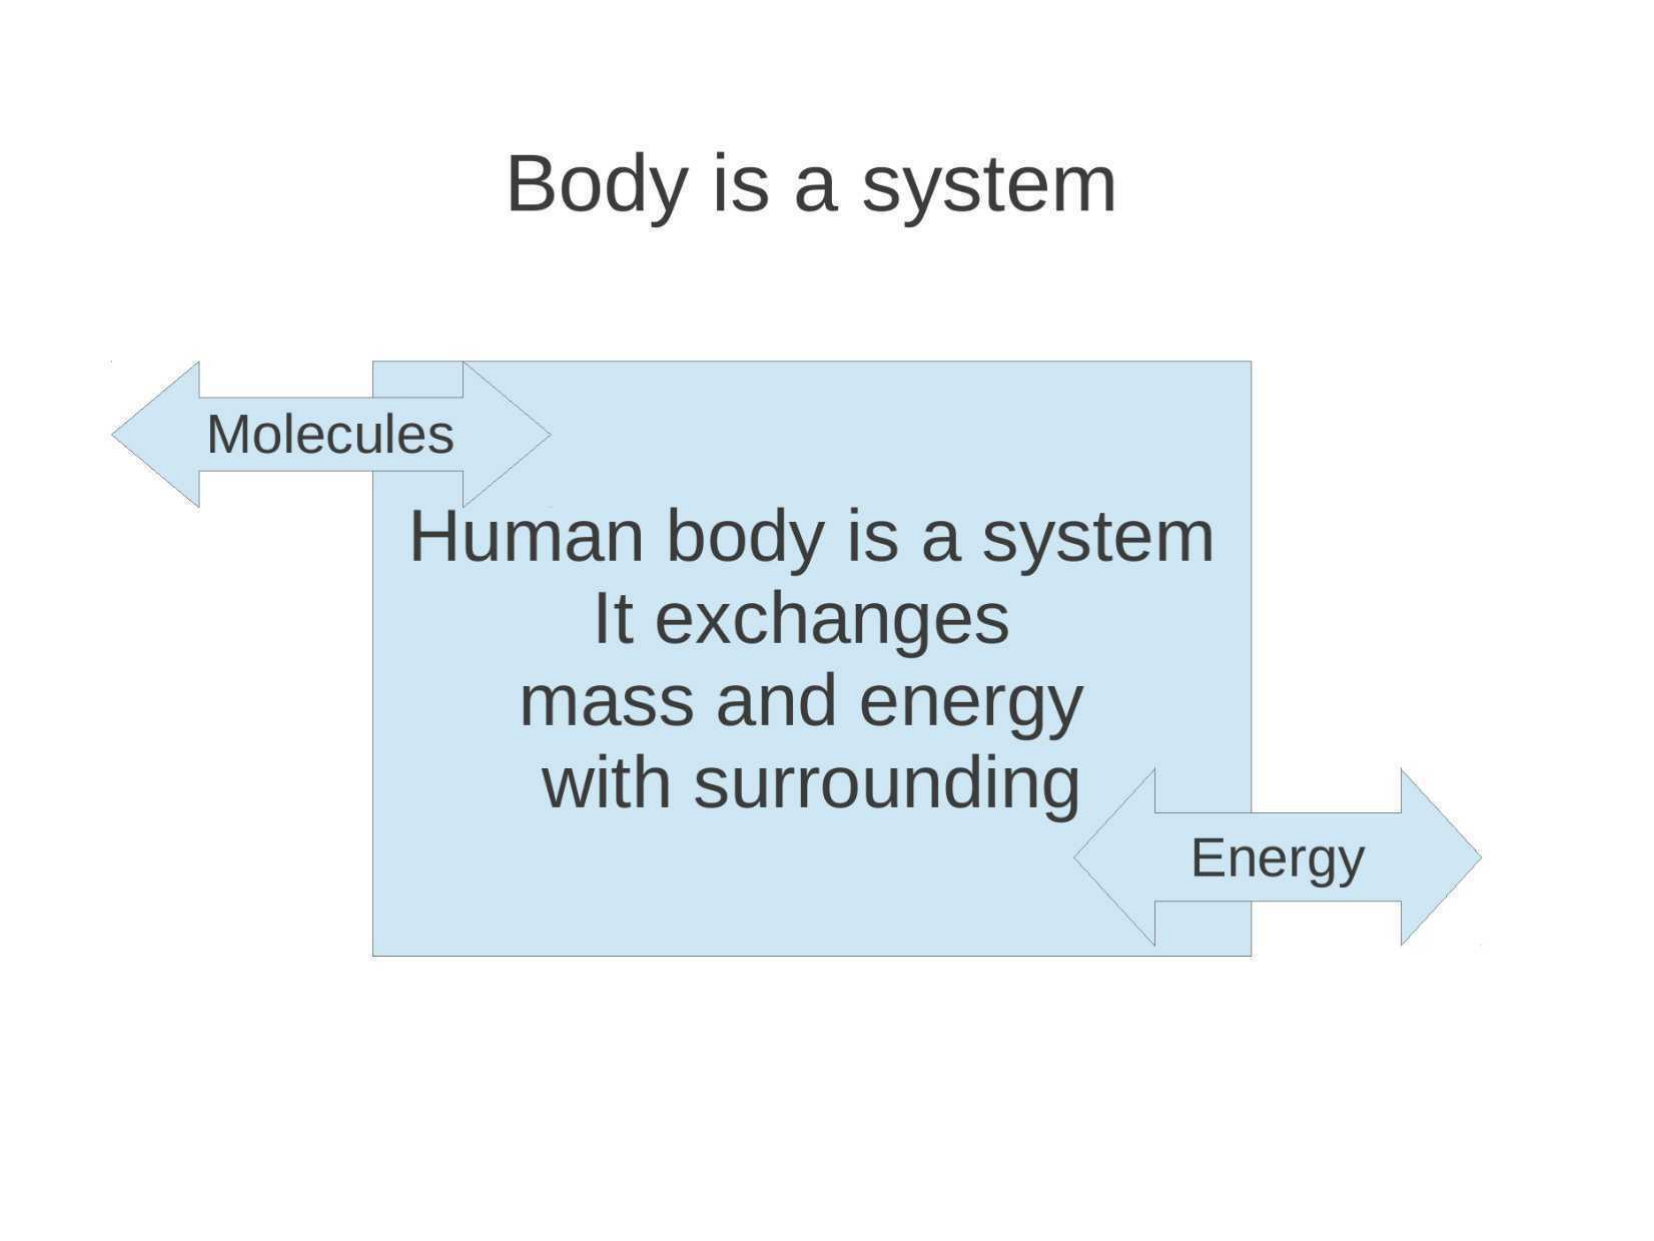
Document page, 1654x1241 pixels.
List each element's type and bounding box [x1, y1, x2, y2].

picture [80, 48, 1546, 1144]
